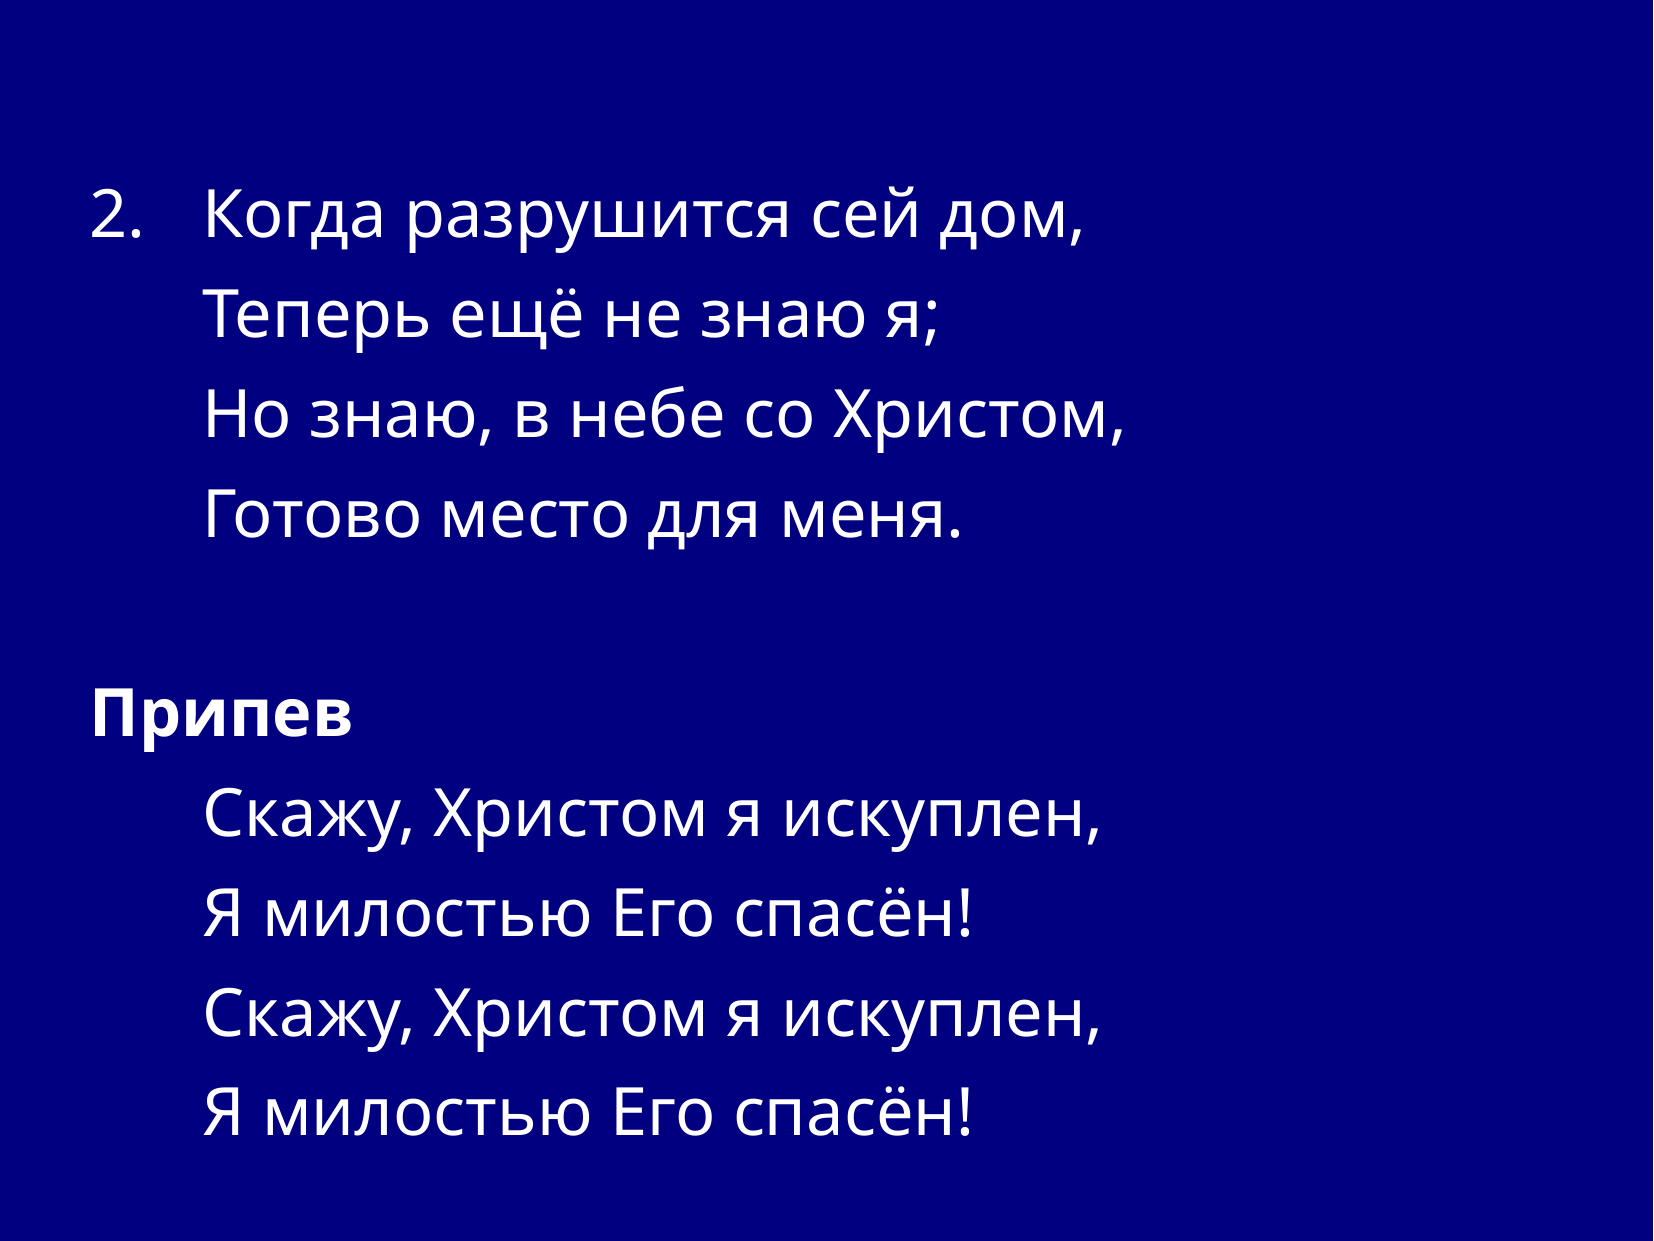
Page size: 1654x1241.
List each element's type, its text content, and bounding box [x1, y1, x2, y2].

text_box 2. Когда разрушится сей дом, Теперь ещё не знаю я; Но знаю, в небе со Христом, Готово место для меня. Припев Скажу, Христом я искуплен, Я милостью Его спасён! Скажу, Христом я искуплен, Я милостью Его спасён! [75, 150, 1576, 1163]
